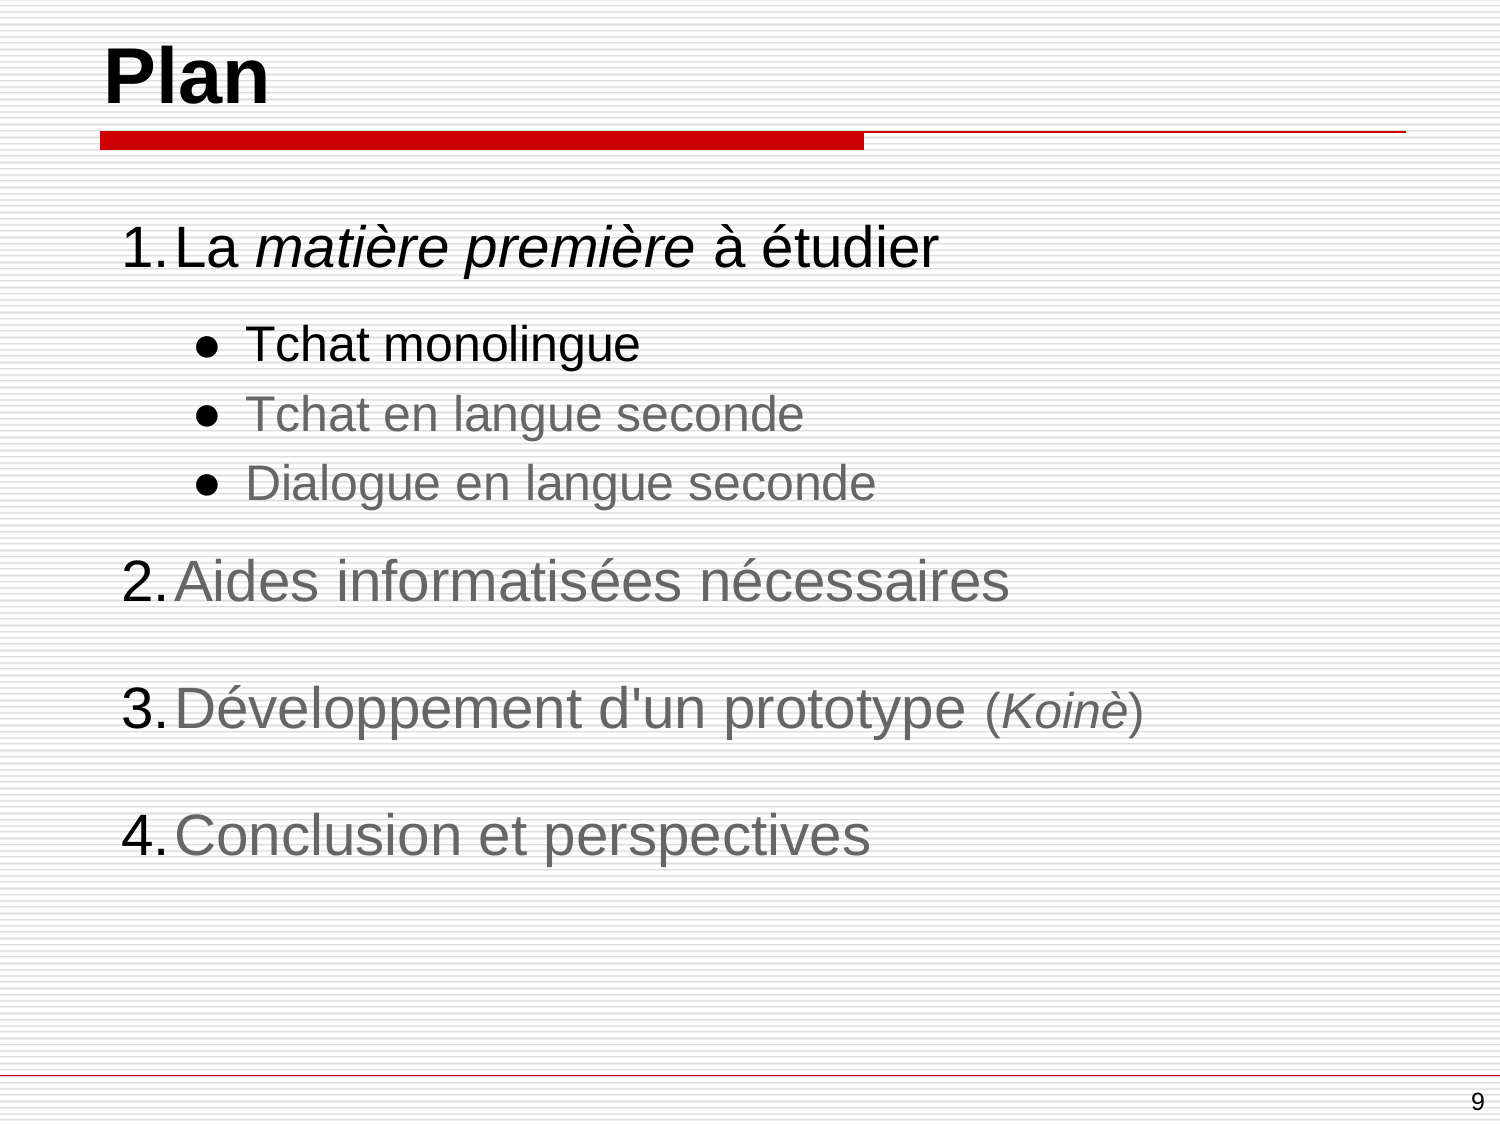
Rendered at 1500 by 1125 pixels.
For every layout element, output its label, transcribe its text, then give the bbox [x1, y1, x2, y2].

picture [0, 1076, 1500, 1125]
list La matière première à étudier Tchat monolingue Tchat en langue seconde Dialogue en langue seconde Aides informatisées nécessaires Développement d'un prototype (Koinè) Conclusion et perspectives [88, 206, 1418, 1045]
picture [0, 0, 1500, 1075]
title Plan [88, 24, 1418, 129]
